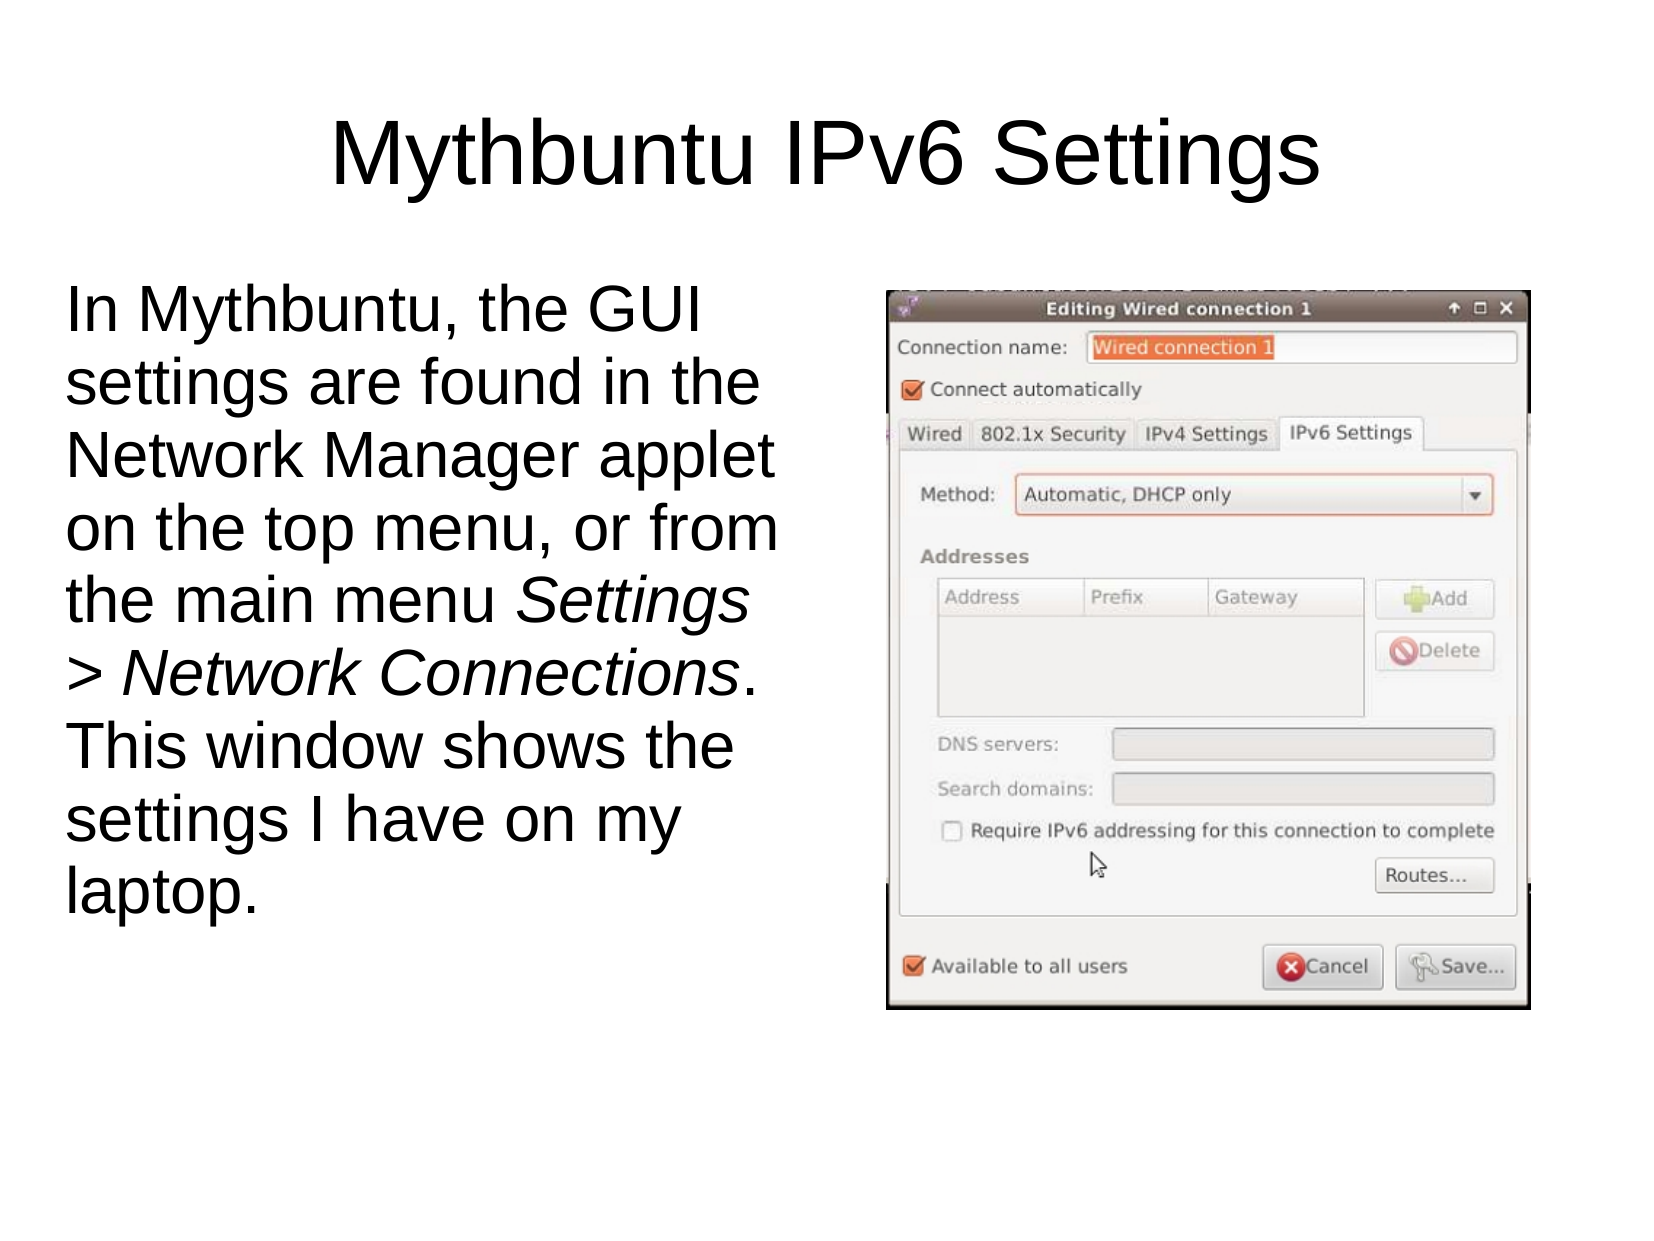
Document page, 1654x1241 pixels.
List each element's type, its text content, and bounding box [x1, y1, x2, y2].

list In Mythbuntu, the GUI settings are found in the Network Manager applet on the top menu, or from the main menu Settings > Network Connections. This window shows the settings I have on my laptop. [65, 272, 792, 993]
title Mythbuntu IPv6 Settings [82, 49, 1571, 257]
picture [886, 290, 1531, 1010]
